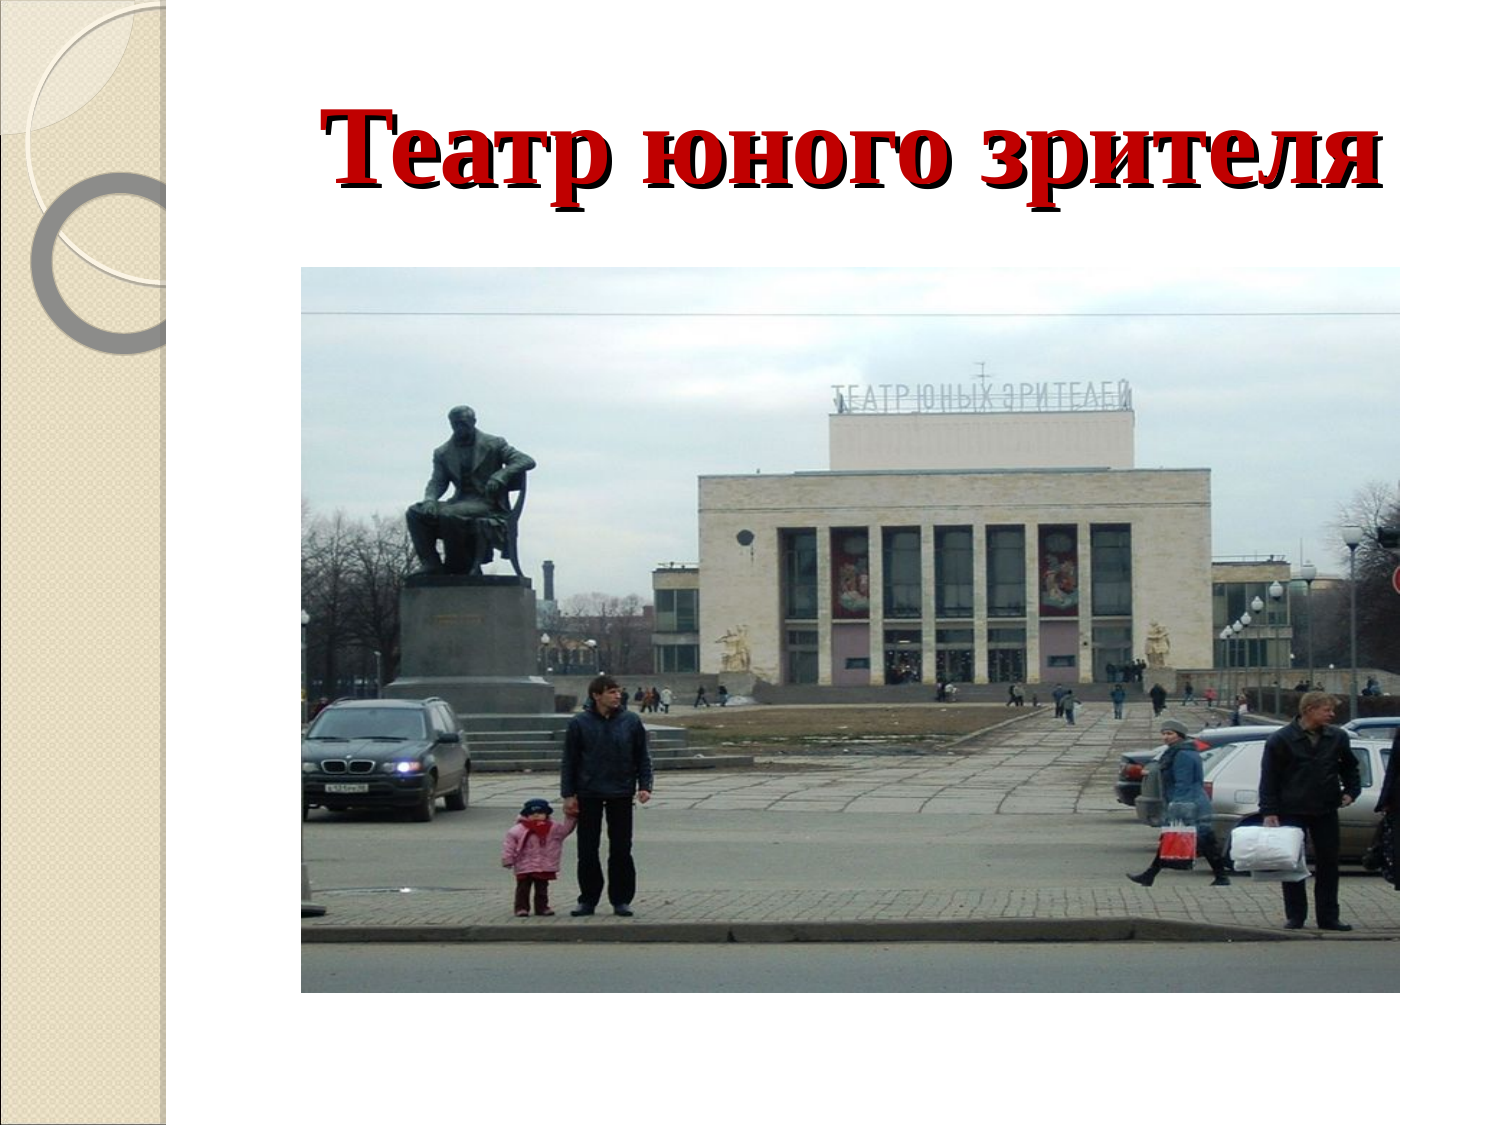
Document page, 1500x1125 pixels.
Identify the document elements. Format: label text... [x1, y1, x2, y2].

title Театр юного зрителя [235, 45, 1466, 233]
picture [301, 267, 1400, 993]
